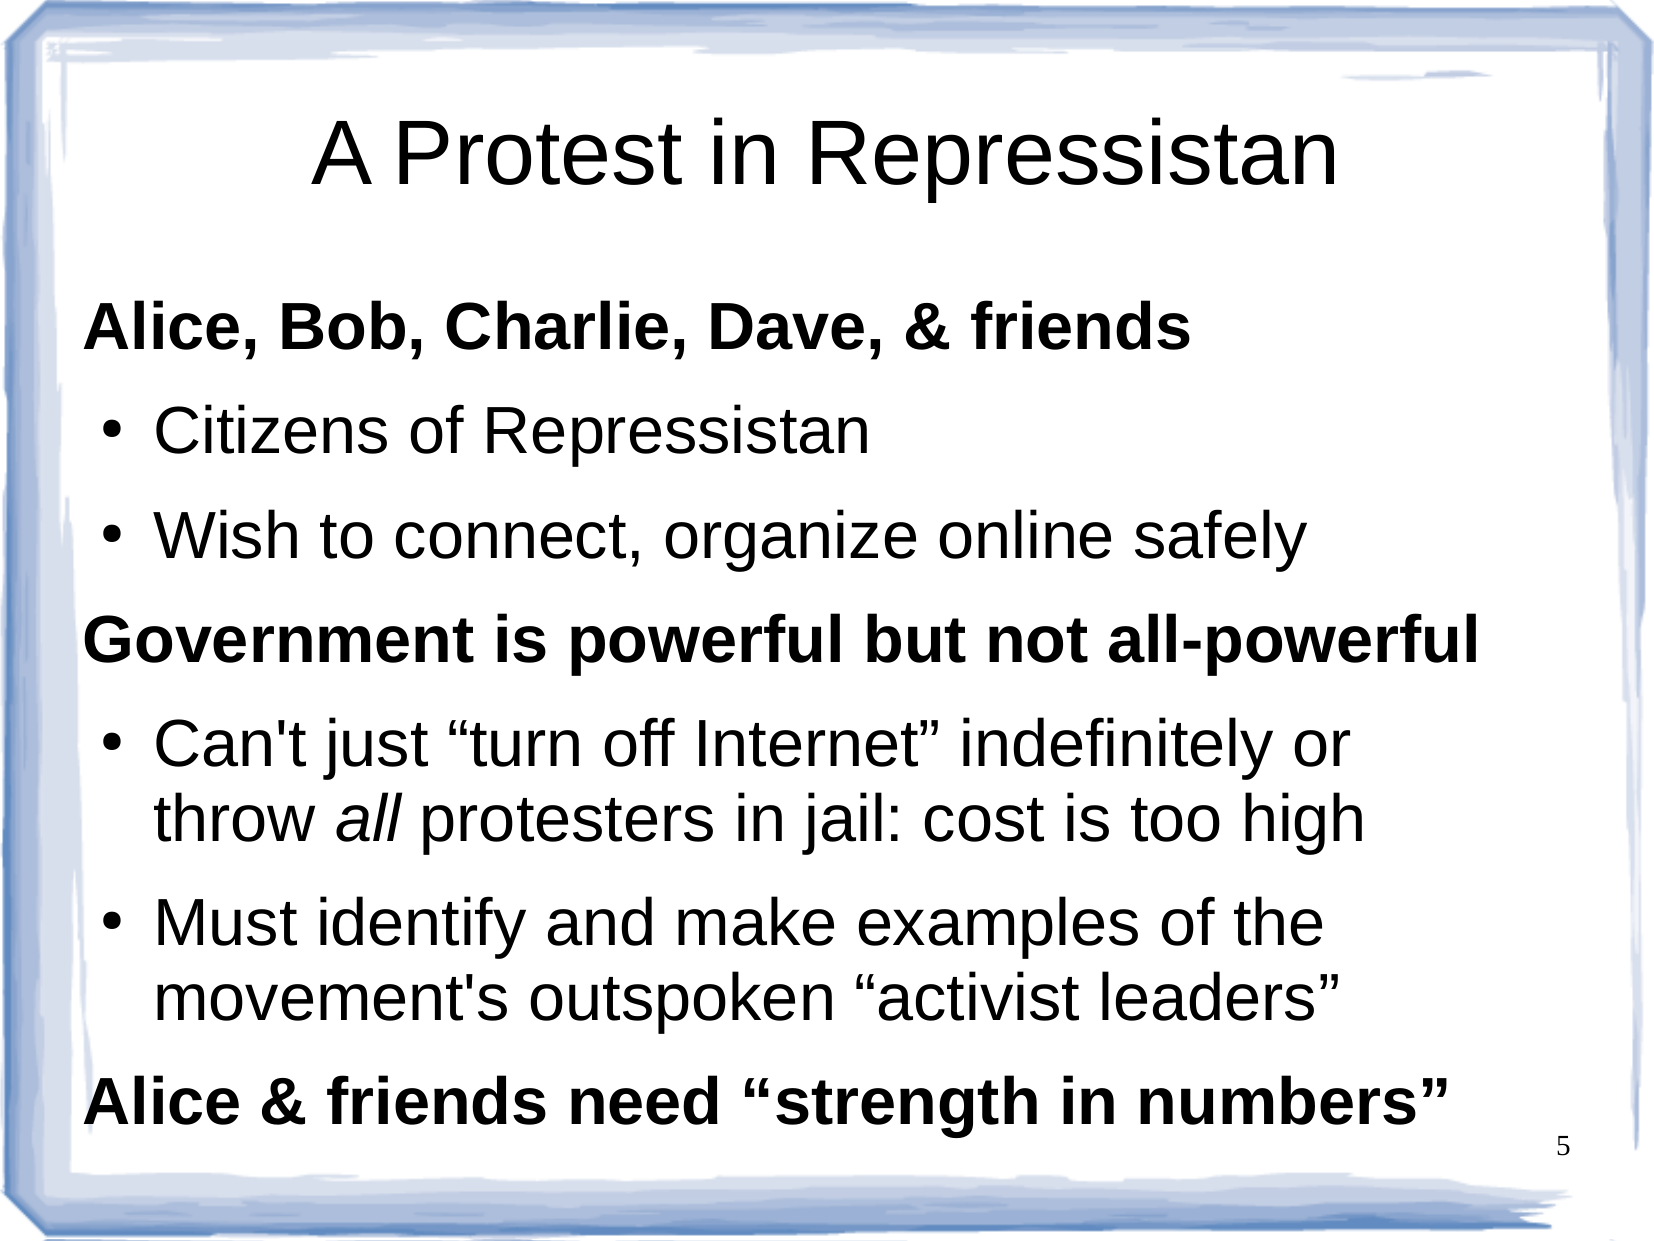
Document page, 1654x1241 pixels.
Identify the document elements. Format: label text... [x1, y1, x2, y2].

title A Protest in Repressistan [82, 57, 1571, 249]
picture [0, 0, 1654, 1241]
list Alice, Bob, Charlie, Dave, & friends Citizens of Repressistan Wish to connect, organize online safely Government is powerful but not all-powerful Can't just “turn off Internet” indefinitely or throw all protesters in jail: cost is too high Must identify and make examples of the movement's outspoken “activist leaders” Alice & friends need “strength in numbers” [82, 289, 1571, 1137]
